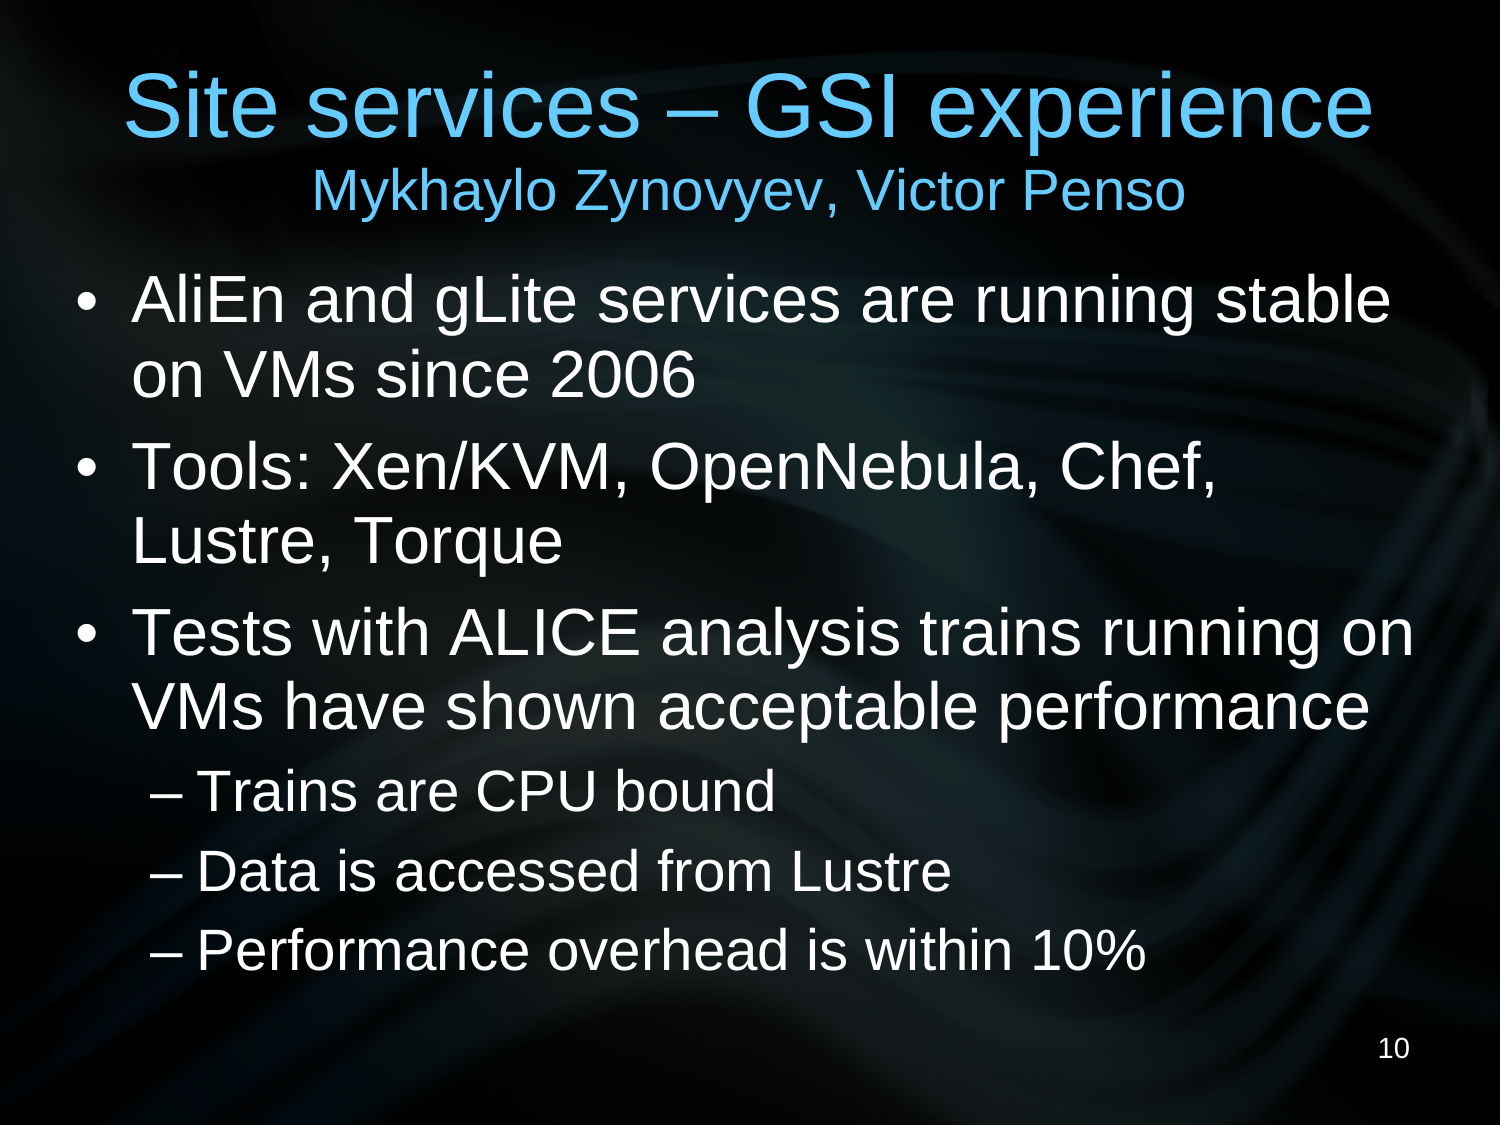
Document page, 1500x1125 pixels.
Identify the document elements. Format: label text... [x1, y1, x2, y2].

title Site services – GSI experience Mykhaylo Zynovyev, Victor Penso [75, 52, 1426, 226]
list AliEn and gLite services are running stable on VMs since 2006 Tools: Xen/KVM, OpenNebula, Chef, Lustre, Torque Tests with ALICE analysis trains running on VMs have shown acceptable performance Trains are CPU bound Data is accessed from Lustre Performance overhead is within 10% [75, 262, 1426, 991]
